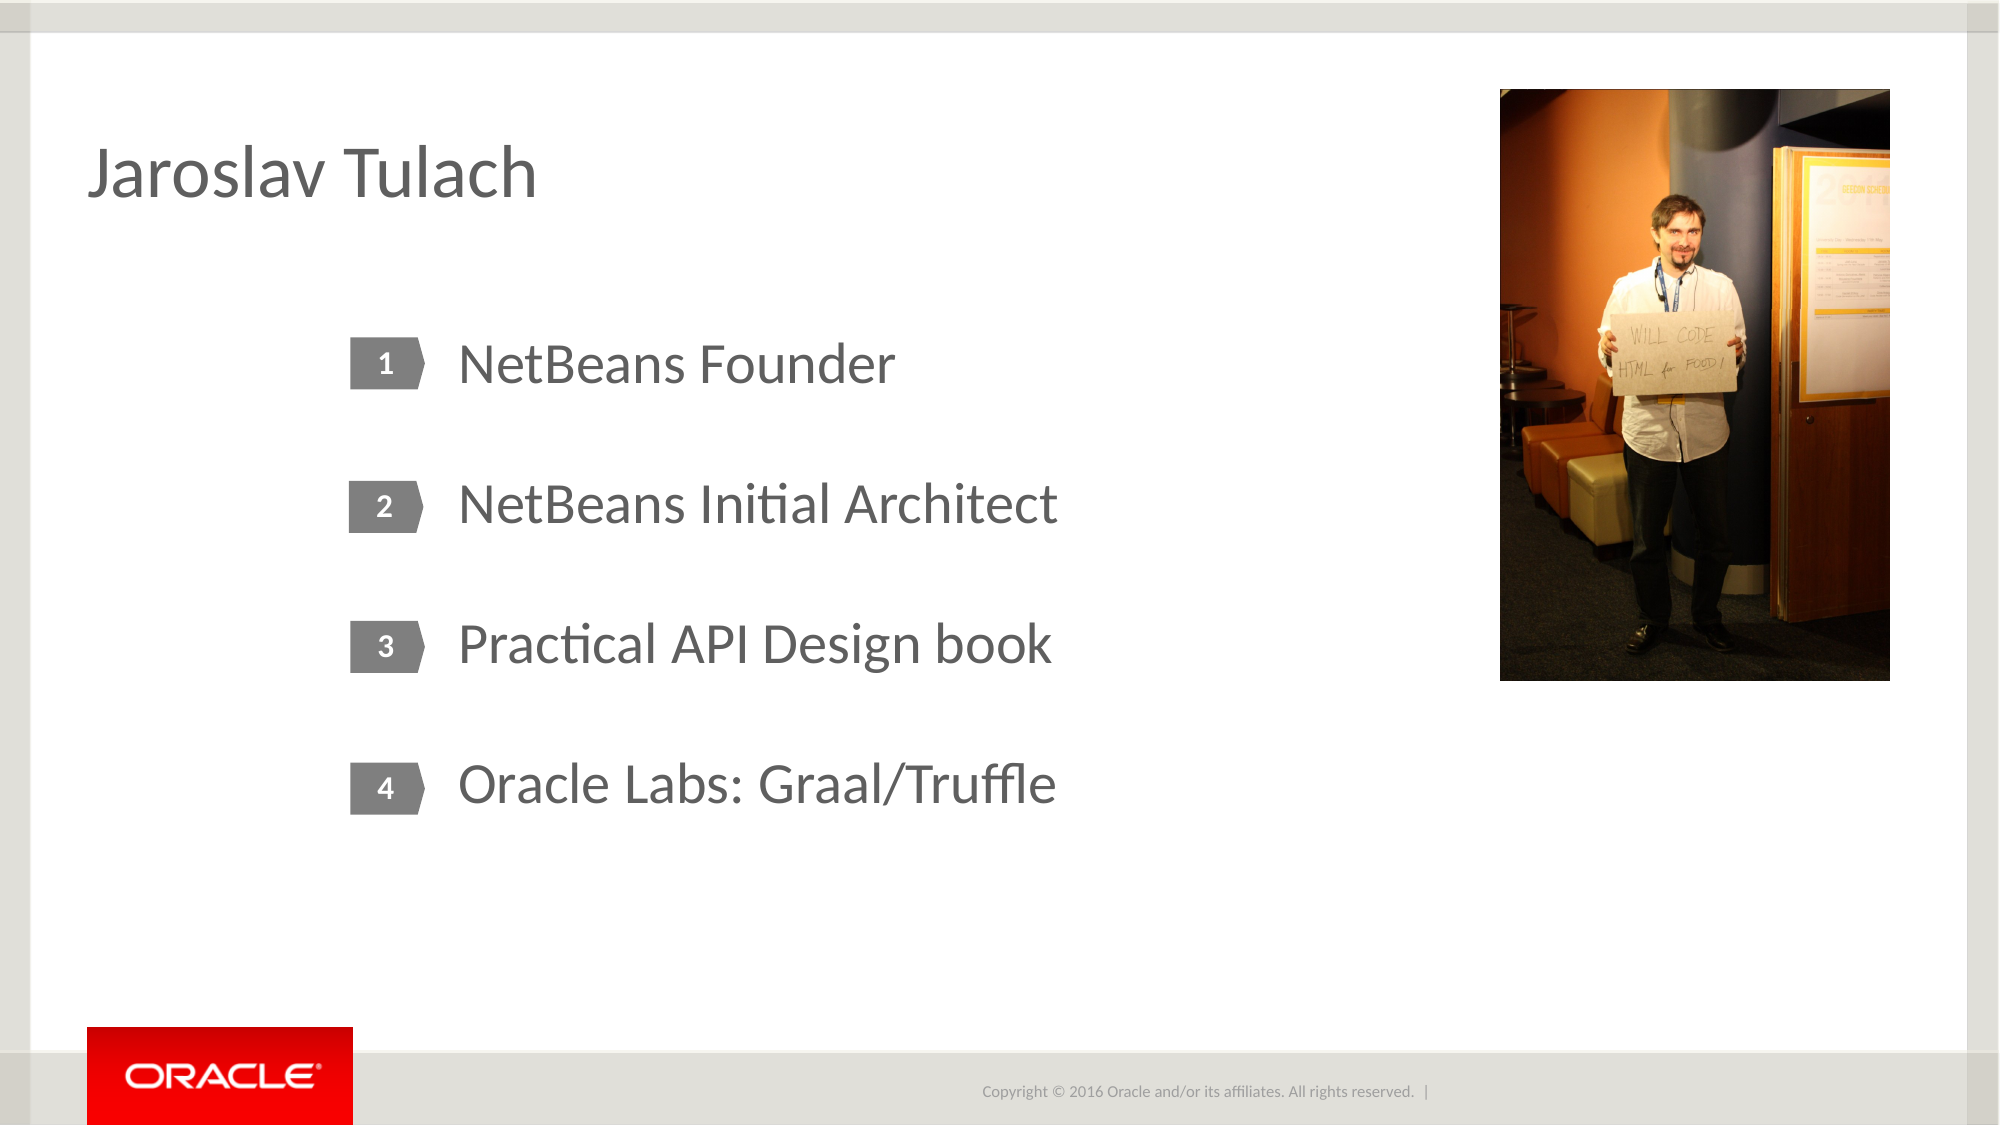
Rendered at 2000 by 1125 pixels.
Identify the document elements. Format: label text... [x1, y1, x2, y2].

text_box 2 [348, 480, 424, 533]
picture [1500, 89, 1890, 681]
text_box 1 [350, 337, 425, 390]
text_box Jaroslav Tulach [87, 66, 1912, 212]
text_box 3 [350, 620, 425, 673]
text_box 4 [350, 762, 425, 815]
picture [87, 1027, 353, 1125]
text_box NetBeans Founder NetBeans Initial Architect Practical API Design book Oracle Labs: Graal/Truffle [458, 324, 1912, 975]
